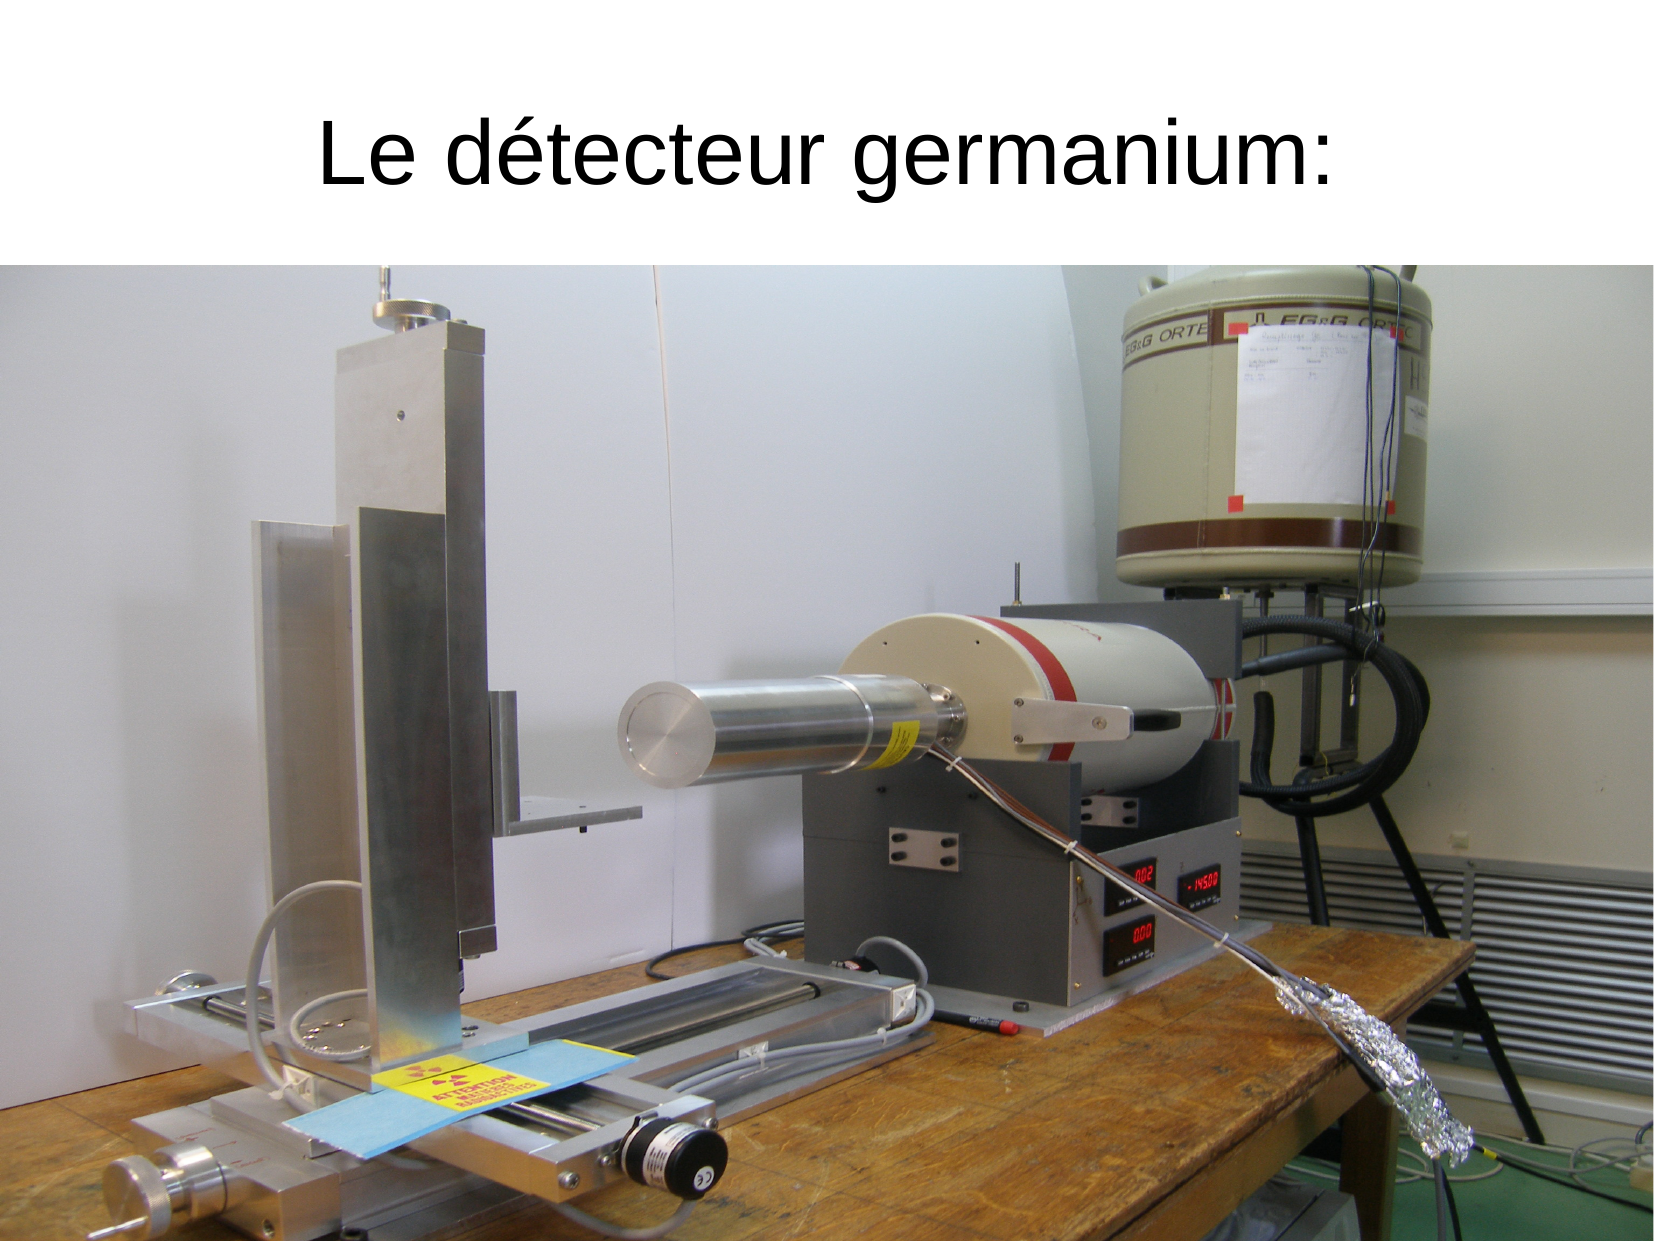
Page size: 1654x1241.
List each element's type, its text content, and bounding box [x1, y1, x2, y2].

title Le détecteur germanium: [82, 49, 1571, 257]
picture [0, 265, 1654, 1241]
